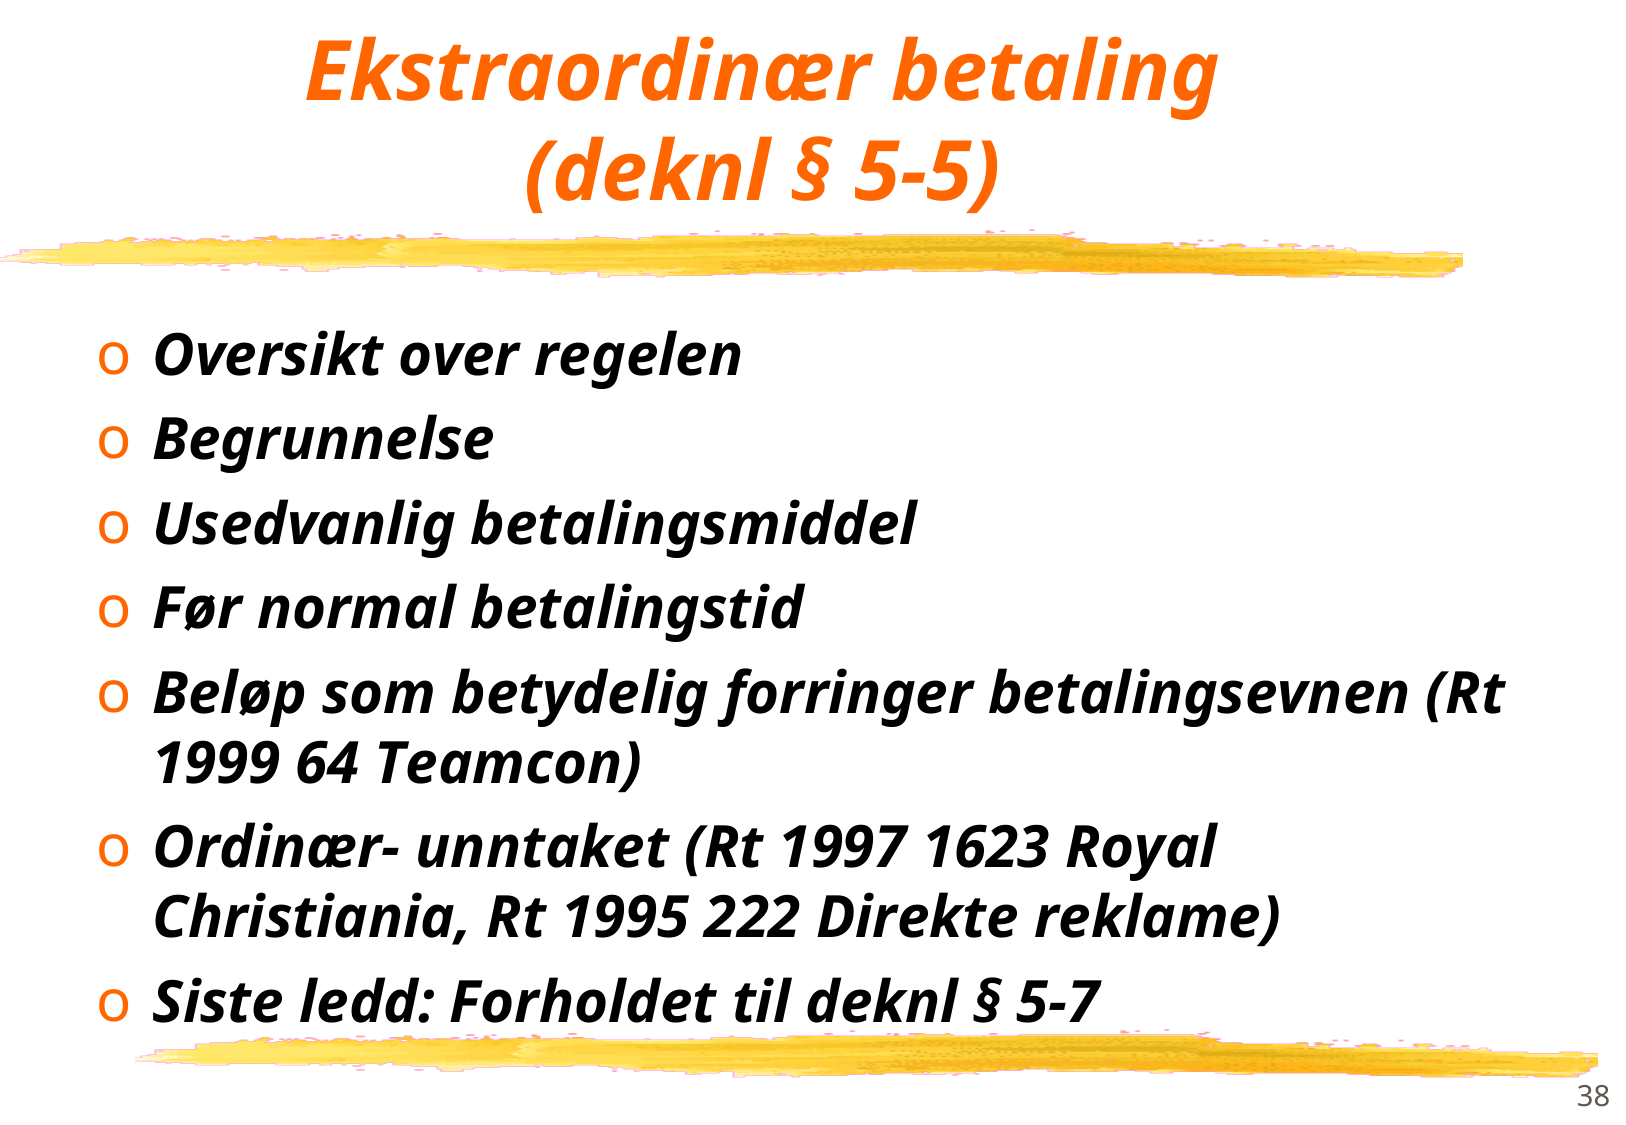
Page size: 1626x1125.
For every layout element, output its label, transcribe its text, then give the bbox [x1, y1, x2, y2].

title Ekstraordinær betaling (deknl § 5-5) [72, 9, 1454, 225]
picture [0, 224, 1463, 288]
list Oversikt over regelen Begrunnelse Usedvanlig betalingsmiddel Før normal betalingstid Beløp som betydelig forringer betalingsevnen (Rt 1999 64 Teamcon) Ordinær- unntaket (Rt 1997 1623 Royal Christiania, Rt 1995 222 Direkte reklame) Siste ledd: Forholdet til deknl § 5-7 [81, 309, 1535, 1042]
text_box <number> [1516, 1050, 1626, 1125]
picture [135, 1024, 1598, 1088]
